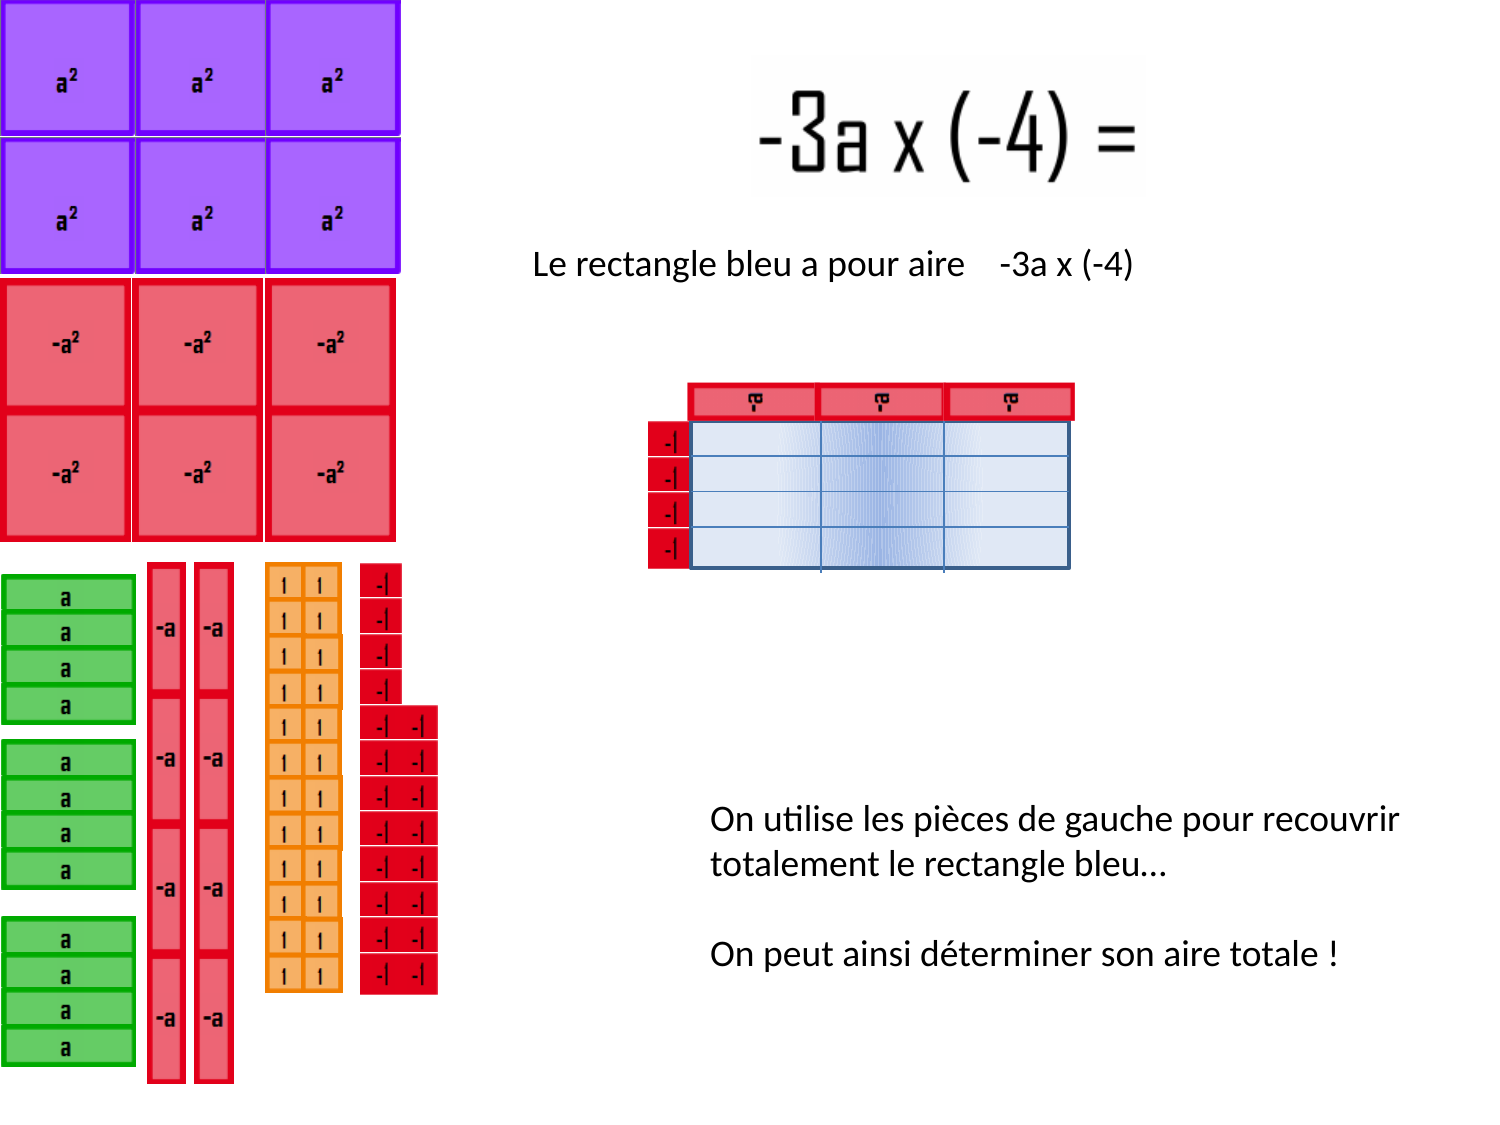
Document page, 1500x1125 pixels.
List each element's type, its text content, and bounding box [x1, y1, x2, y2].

text_box [690, 492, 820, 526]
text_box [945, 421, 1069, 455]
picture [0, 137, 401, 274]
text_box [690, 527, 820, 569]
text_box [822, 457, 943, 491]
text_box [822, 492, 943, 526]
picture [194, 562, 234, 1084]
picture [648, 382, 1075, 571]
text_box [822, 528, 943, 569]
picture [0, 574, 136, 725]
text_box [945, 492, 1069, 526]
picture [0, 916, 136, 1067]
picture [360, 562, 438, 996]
text_box [690, 456, 820, 491]
text_box On utilise les pièces de gauche pour recouvrir totalement le rectangle bleu… On peut ainsi déterminer son aire totale ! [695, 786, 1425, 982]
text_box [945, 457, 1069, 491]
picture [0, 0, 401, 136]
picture [0, 278, 131, 542]
picture [265, 278, 396, 542]
picture [265, 562, 343, 993]
picture [0, 739, 136, 890]
text_box [822, 421, 943, 455]
text_box [690, 421, 820, 455]
text_box [945, 528, 1069, 569]
picture [132, 278, 263, 542]
picture [147, 562, 186, 1084]
picture [738, 42, 1146, 206]
text_box Le rectangle bleu a pour aire -3a x (-4) [518, 231, 1150, 292]
